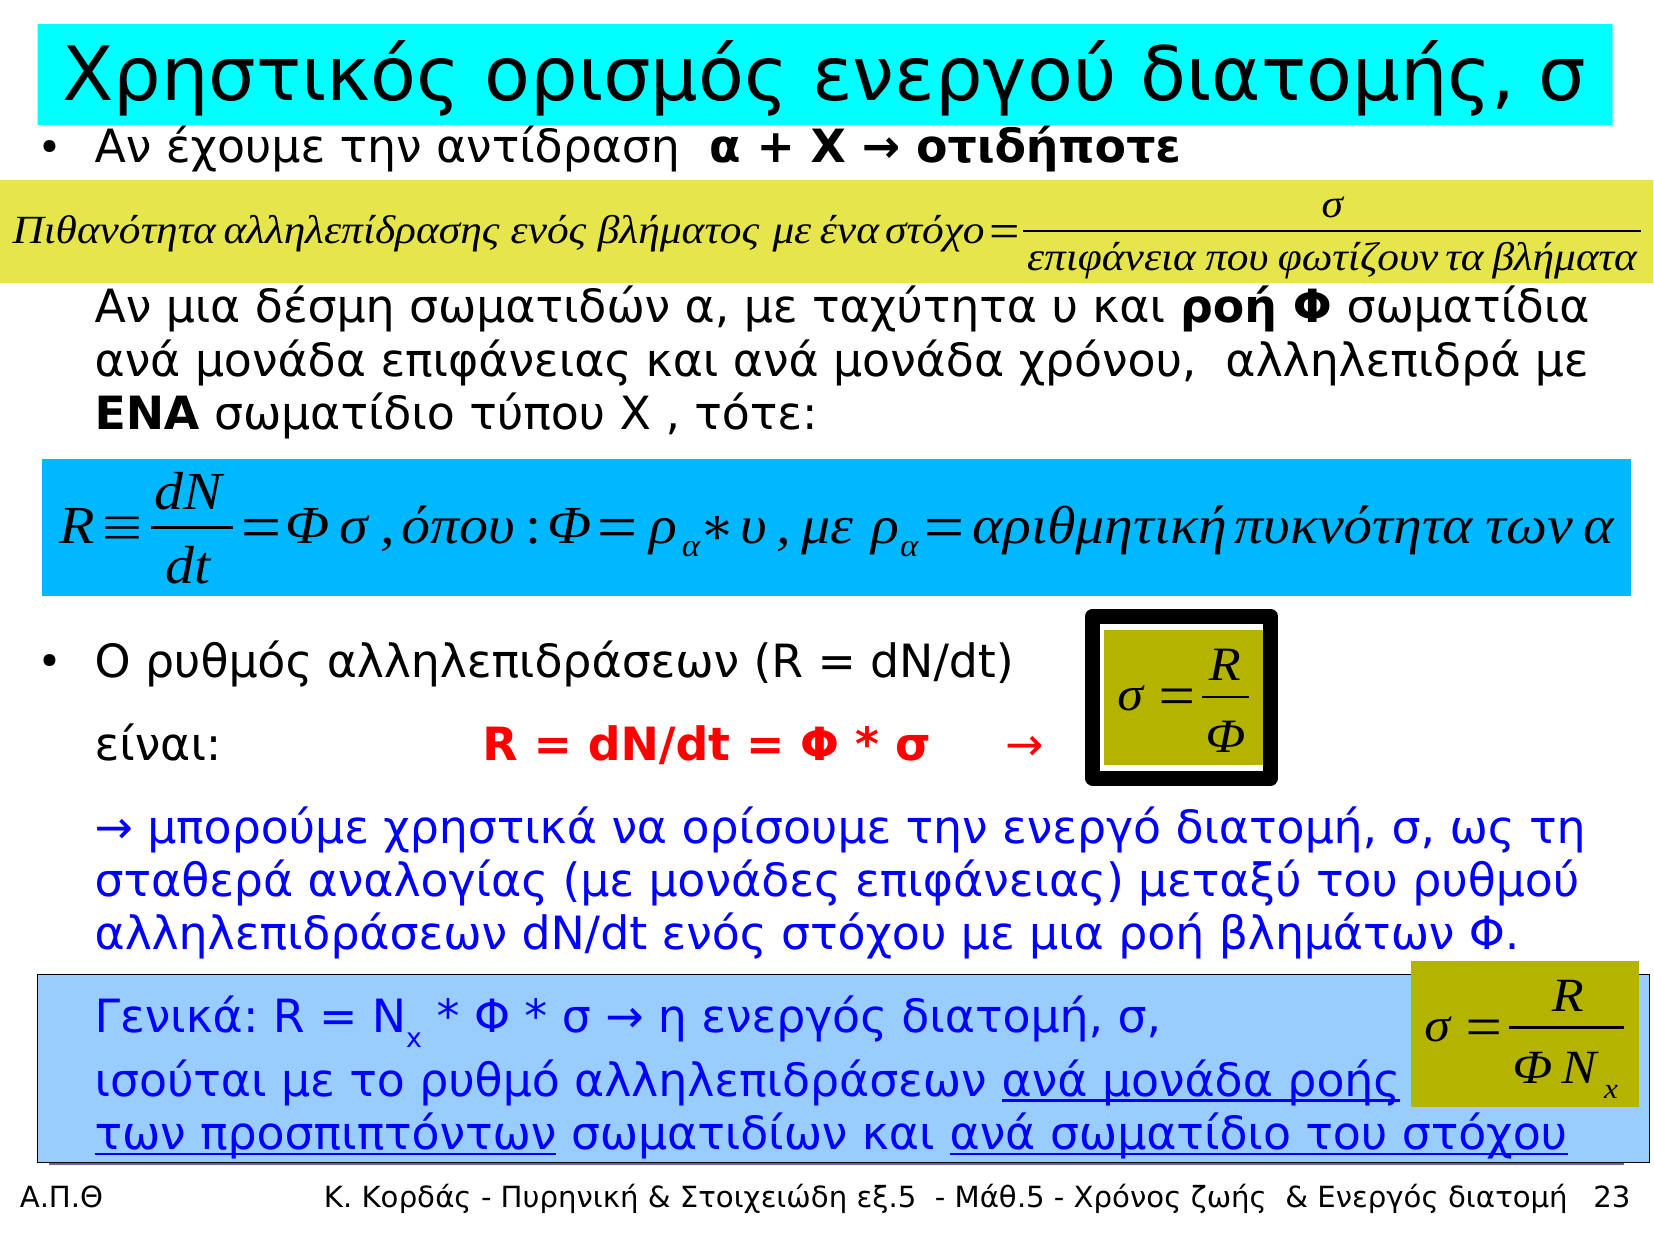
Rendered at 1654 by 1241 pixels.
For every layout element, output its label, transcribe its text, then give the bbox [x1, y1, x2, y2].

title Χρηστικός ορισμός ενεργού διατομής, σ [37, 24, 1613, 120]
chart [0, 180, 1654, 284]
list Αν έχουμε την αντίδραση α + Χ → οτιδήποτε Αν μια δέσμη σωματιδών α, με ταχύτητα υ και ροή Φ σωματίδια ανά μονάδα επιφάνειας και ανά μονάδα χρόνου, αλληλεπιδρά με ΕΝΑ σωματίδιο τύπου Χ , τότε: Ο ρυθμός αλληλεπιδράσεων (R = dN/dt) είναι: R = dN/dt = Φ * σ → → μπορούμε χρηστικά να ορίσουμε την ενεργό διατομή, σ, ως τη σταθερά αναλογίας (με μονάδες επιφάνειας) μεταξύ του ρυθμού αλληλεπιδράσεων dN/dt ενός στόχου με μια ροή βλημάτων Φ. Γενικά: R = Nx * Φ * σ → η ενεργός διατομή, σ, ισούται με το ρυθμό αλληλεπιδράσεων ανά μονάδα ροής των προσπιπτόντων σωματιδίων και ανά σωματίδιο του στόχου [23, 120, 1637, 180]
chart [1411, 960, 1639, 1108]
text_box [37, 974, 1650, 1163]
chart [41, 459, 1631, 597]
chart [1104, 629, 1263, 766]
list Αν έχουμε την αντίδραση α + Χ → οτιδήποτε Αν μια δέσμη σωματιδών α, με ταχύτητα υ και ροή Φ σωματίδια ανά μονάδα επιφάνειας και ανά μονάδα χρόνου, αλληλεπιδρά με ΕΝΑ σωματίδιο τύπου Χ , τότε: Ο ρυθμός αλληλεπιδράσεων (R = dN/dt) είναι: R = dN/dt = Φ * σ → → μπορούμε χρηστικά να ορίσουμε την ενεργό διατομή, σ, ως τη σταθερά αναλογίας (με μονάδες επιφάνειας) μεταξύ του ρυθμού αλληλεπιδράσεων dN/dt ενός στόχου με μια ροή βλημάτων Φ. Γενικά: R = Nx * Φ * σ → η ενεργός διατομή, σ, ισούται με το ρυθμό αλληλεπιδράσεων ανά μονάδα ροής των προσπιπτόντων σωματιδίων και ανά σωματίδιο του στόχου [23, 284, 1637, 1161]
